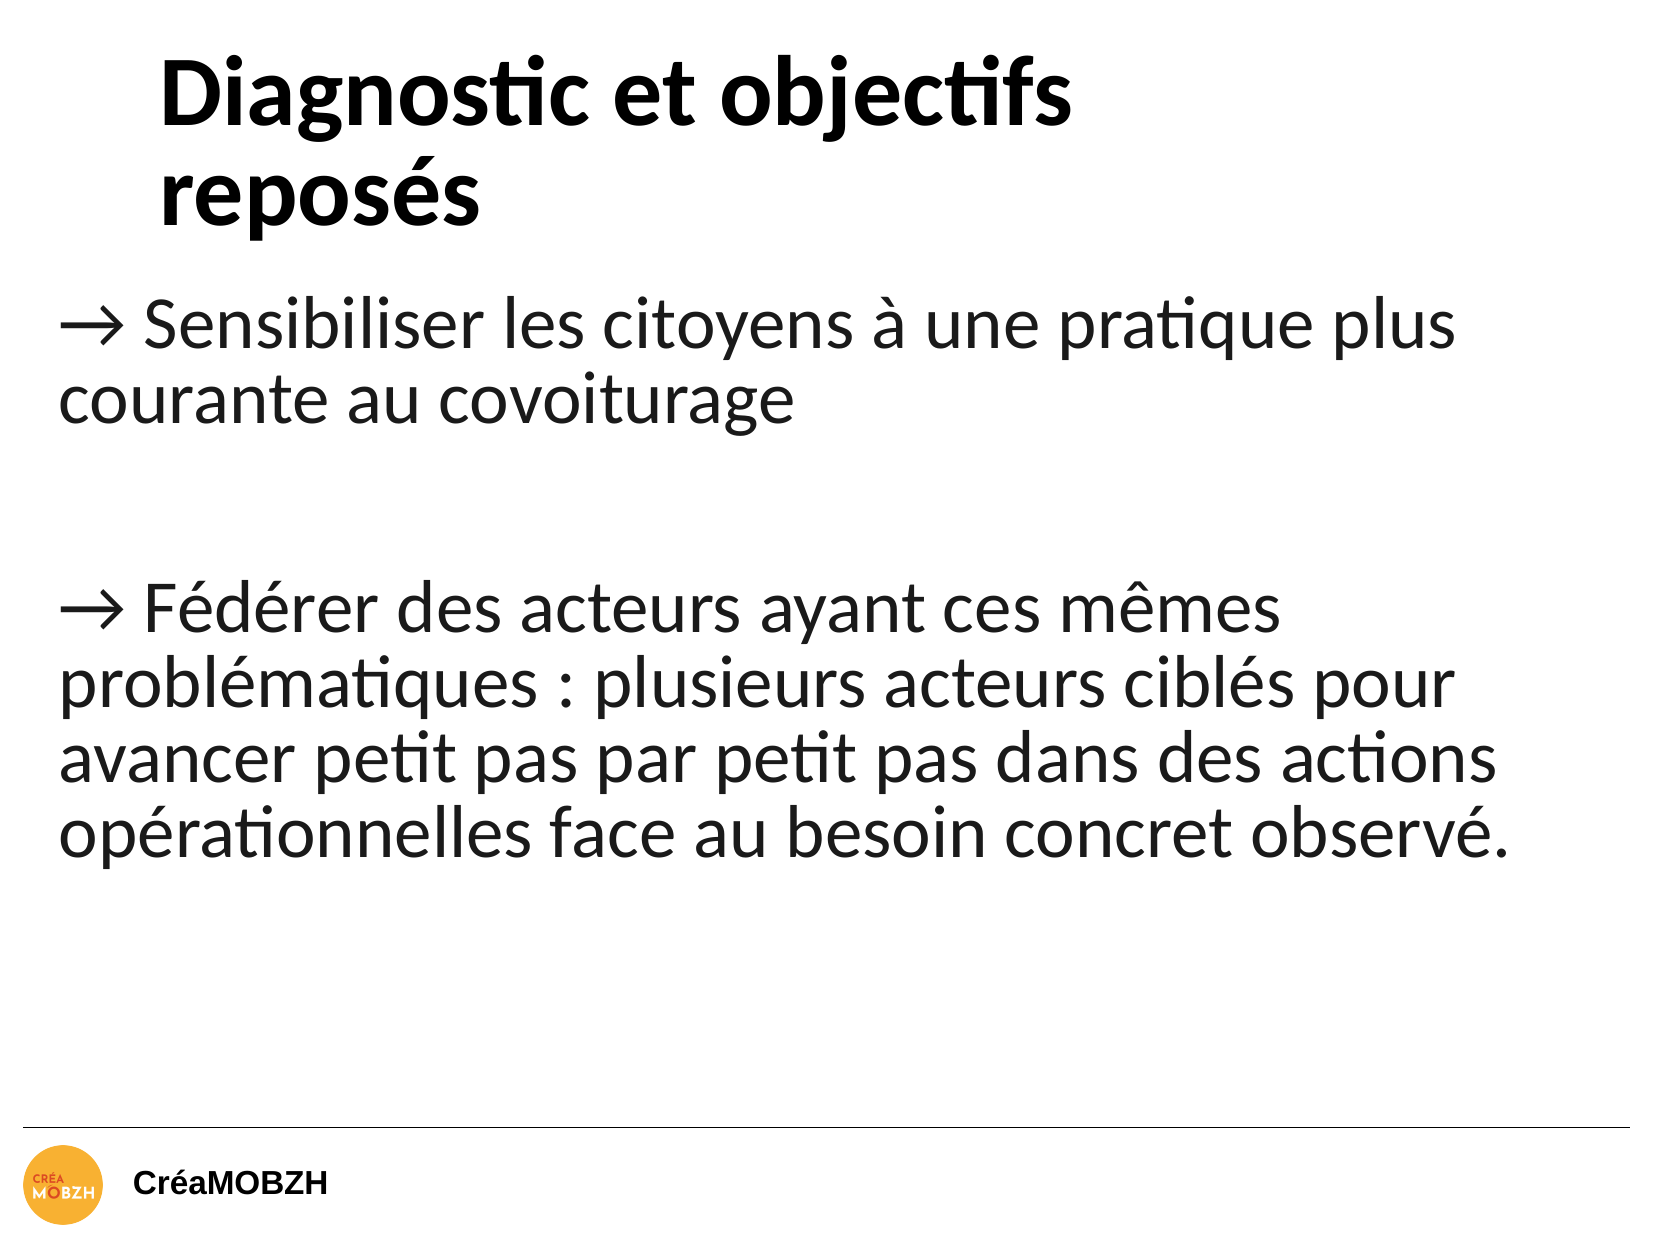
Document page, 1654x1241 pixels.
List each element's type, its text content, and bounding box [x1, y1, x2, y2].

text_box CréaMOBZH [118, 1157, 1040, 1241]
picture [23, 1145, 103, 1225]
title Diagnostic et objectifs reposés [11, 47, 1347, 255]
list → Sensibiliser les citoyens à une pratique plus courante au covoiturage → Fédérer des acteurs ayant ces mêmes problématiques : plusieurs acteurs ciblés pour avancer petit pas par petit pas dans des actions opérationnelles face au besoin concret observé. [59, 291, 1548, 1111]
